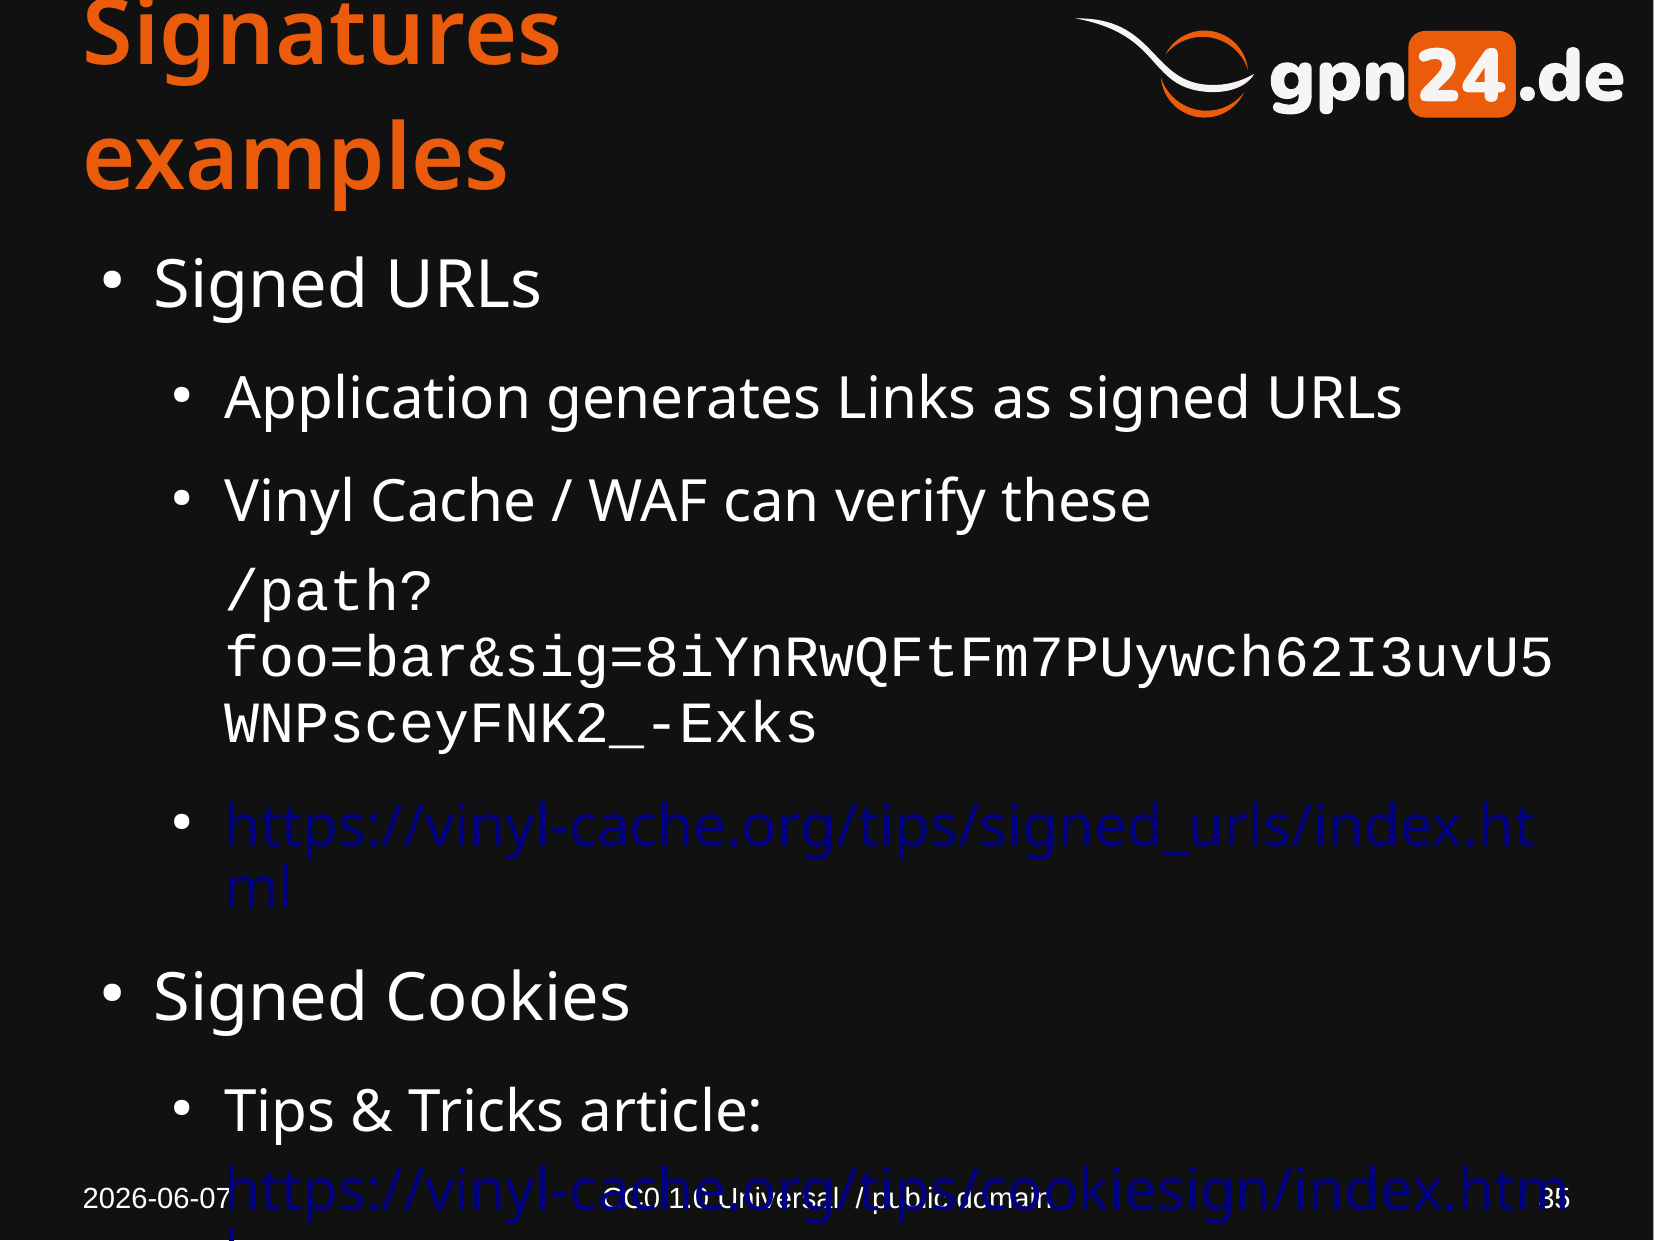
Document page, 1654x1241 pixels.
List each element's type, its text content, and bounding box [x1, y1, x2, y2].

list Signed URLs Application generates Links as signed URLs Vinyl Cache / WAF can verify these /path?foo=bar&sig=8iYnRwQFtFm7PUywch62I3uvU5WNPsceyFNK2_-Exks https://vinyl-cache.org/tips/signed_urls/index.html Signed Cookies Tips & Tricks article: https://vinyl-cache.org/tips/cookiesign/index.html [82, 236, 1571, 1087]
title Signatures examples [82, 28, 1004, 155]
